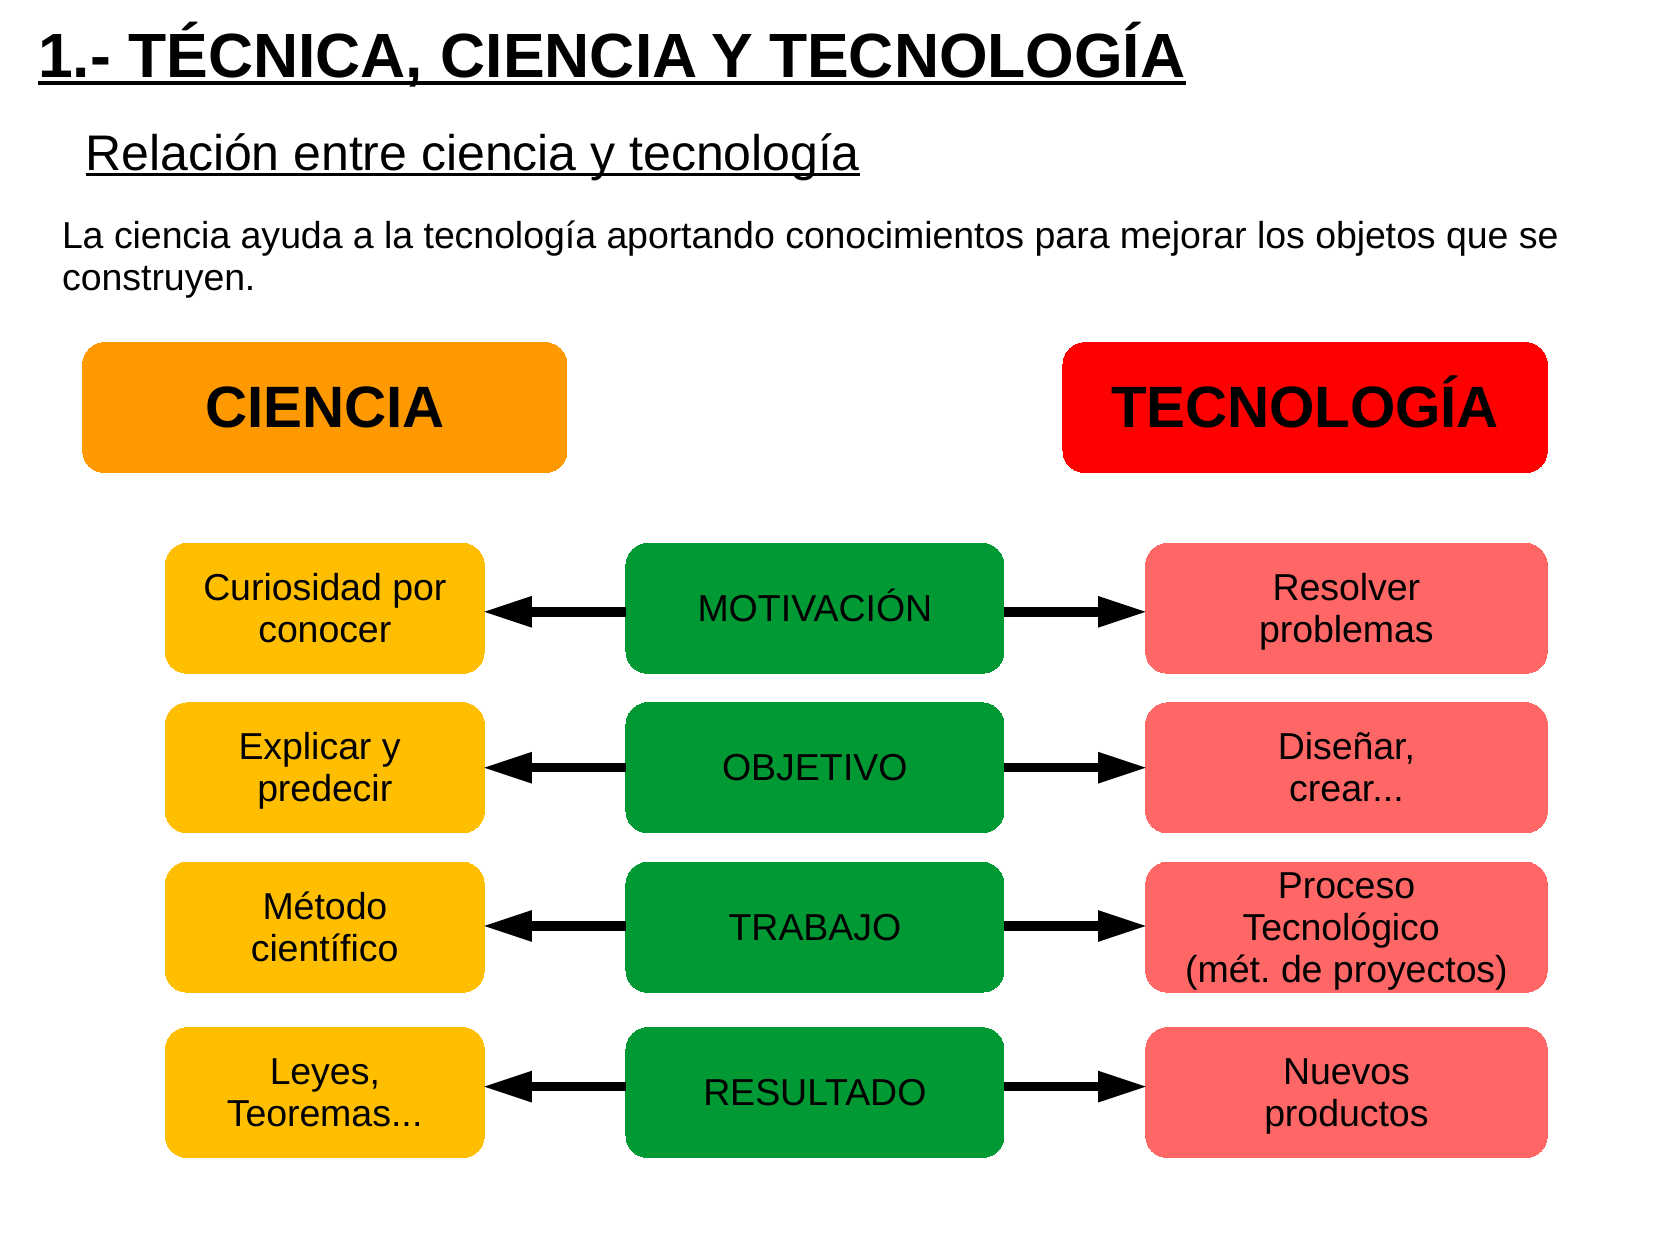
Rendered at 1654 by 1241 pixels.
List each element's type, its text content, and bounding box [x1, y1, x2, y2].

text_box La ciencia ayuda a la tecnología aportando conocimientos para mejorar los objetos que se construyen. [47, 206, 1619, 306]
text_box MOTIVACIÓN [625, 543, 1004, 674]
text_box RESULTADO [625, 1027, 1004, 1158]
text_box Nuevos productos [1145, 1027, 1548, 1158]
text_box TECNOLOGÍA [1062, 342, 1548, 473]
text_box Leyes, Teoremas... [165, 1027, 485, 1158]
text_box 1.- TÉCNICA, CIENCIA Y TECNOLOGÍA [23, 14, 1619, 99]
text_box CIENCIA [82, 342, 567, 473]
text_box Diseñar, crear... [1145, 702, 1548, 833]
text_box Curiosidad por conocer [165, 543, 485, 674]
text_box Método científico [165, 862, 485, 993]
text_box OBJETIVO [625, 702, 1004, 833]
text_box Explicar y predecir [165, 702, 485, 833]
text_box Proceso Tecnológico (mét. de proyectos) [1145, 862, 1548, 993]
text_box Resolver problemas [1145, 543, 1548, 674]
text_box Relación entre ciencia y tecnología [70, 118, 1312, 203]
text_box TRABAJO [625, 862, 1004, 993]
